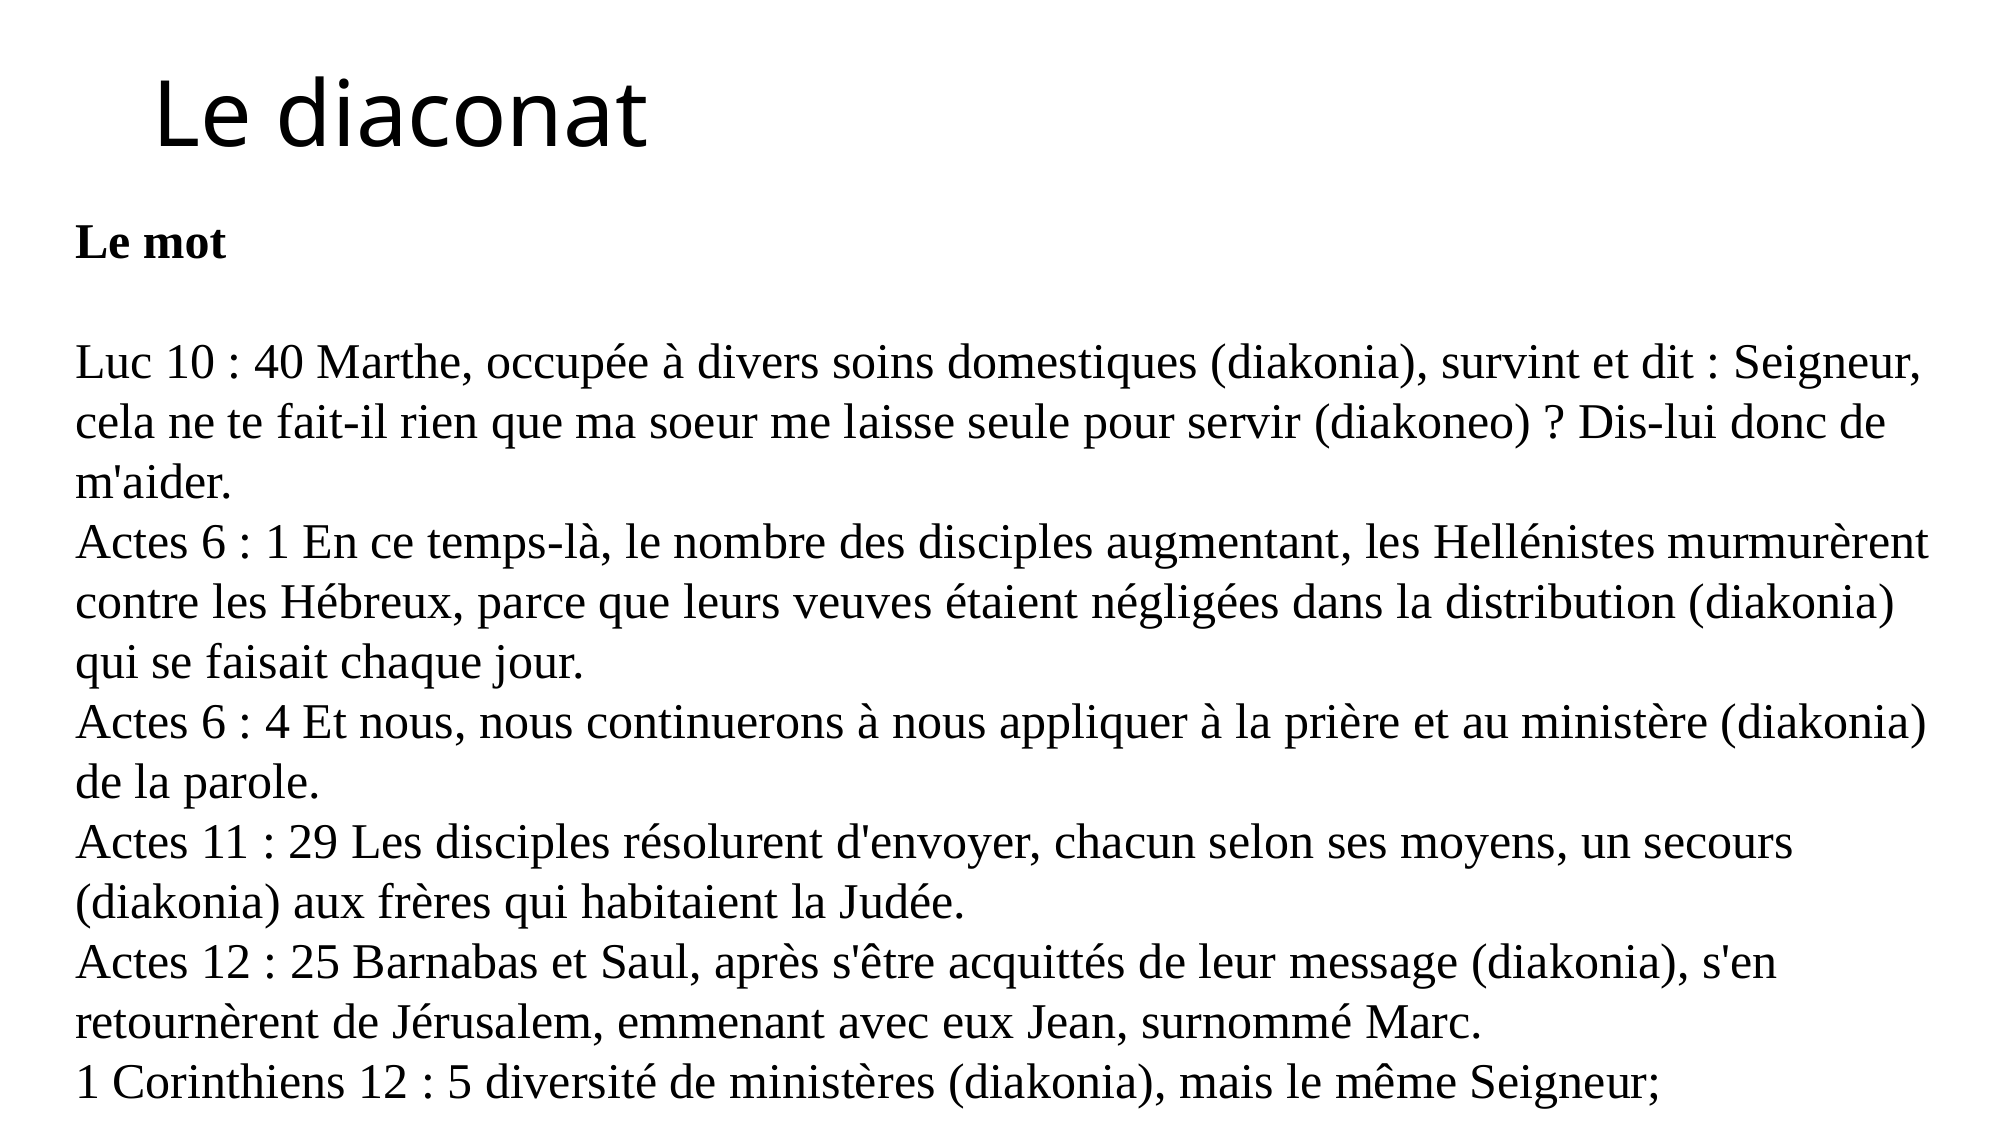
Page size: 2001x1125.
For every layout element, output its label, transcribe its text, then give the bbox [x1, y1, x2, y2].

text_box Le diaconat [137, 59, 1863, 202]
text_box Le mot Luc 10 : 40 Marthe, occupée à divers soins domestiques (diakonia), survint et dit : Seigneur, cela ne te fait-il rien que ma soeur me laisse seule pour servir (diakoneo) ? Dis-lui donc de m'aider. Actes 6 : 1 En ce temps-là, le nombre des disciples augmentant, les Hellénistes murmurèrent contre les Hébreux, parce que leurs veuves étaient négligées dans la distribution (diakonia) qui se faisait chaque jour. Actes 6 : 4 Et nous, nous continuerons à nous appliquer à la prière et au ministère (diakonia) de la parole. Actes 11 : 29 Les disciples résolurent d'envoyer, chacun selon ses moyens, un secours (diakonia) aux frères qui habitaient la Judée. Actes 12 : 25 Barnabas et Saul, après s'être acquittés de leur message (diakonia), s'en retournèrent de Jérusalem, emmenant avec eux Jean, surnommé Marc. 1 Corinthiens 12 : 5 diversité de ministères (diakonia), mais le même Seigneur; [60, 201, 1973, 1125]
